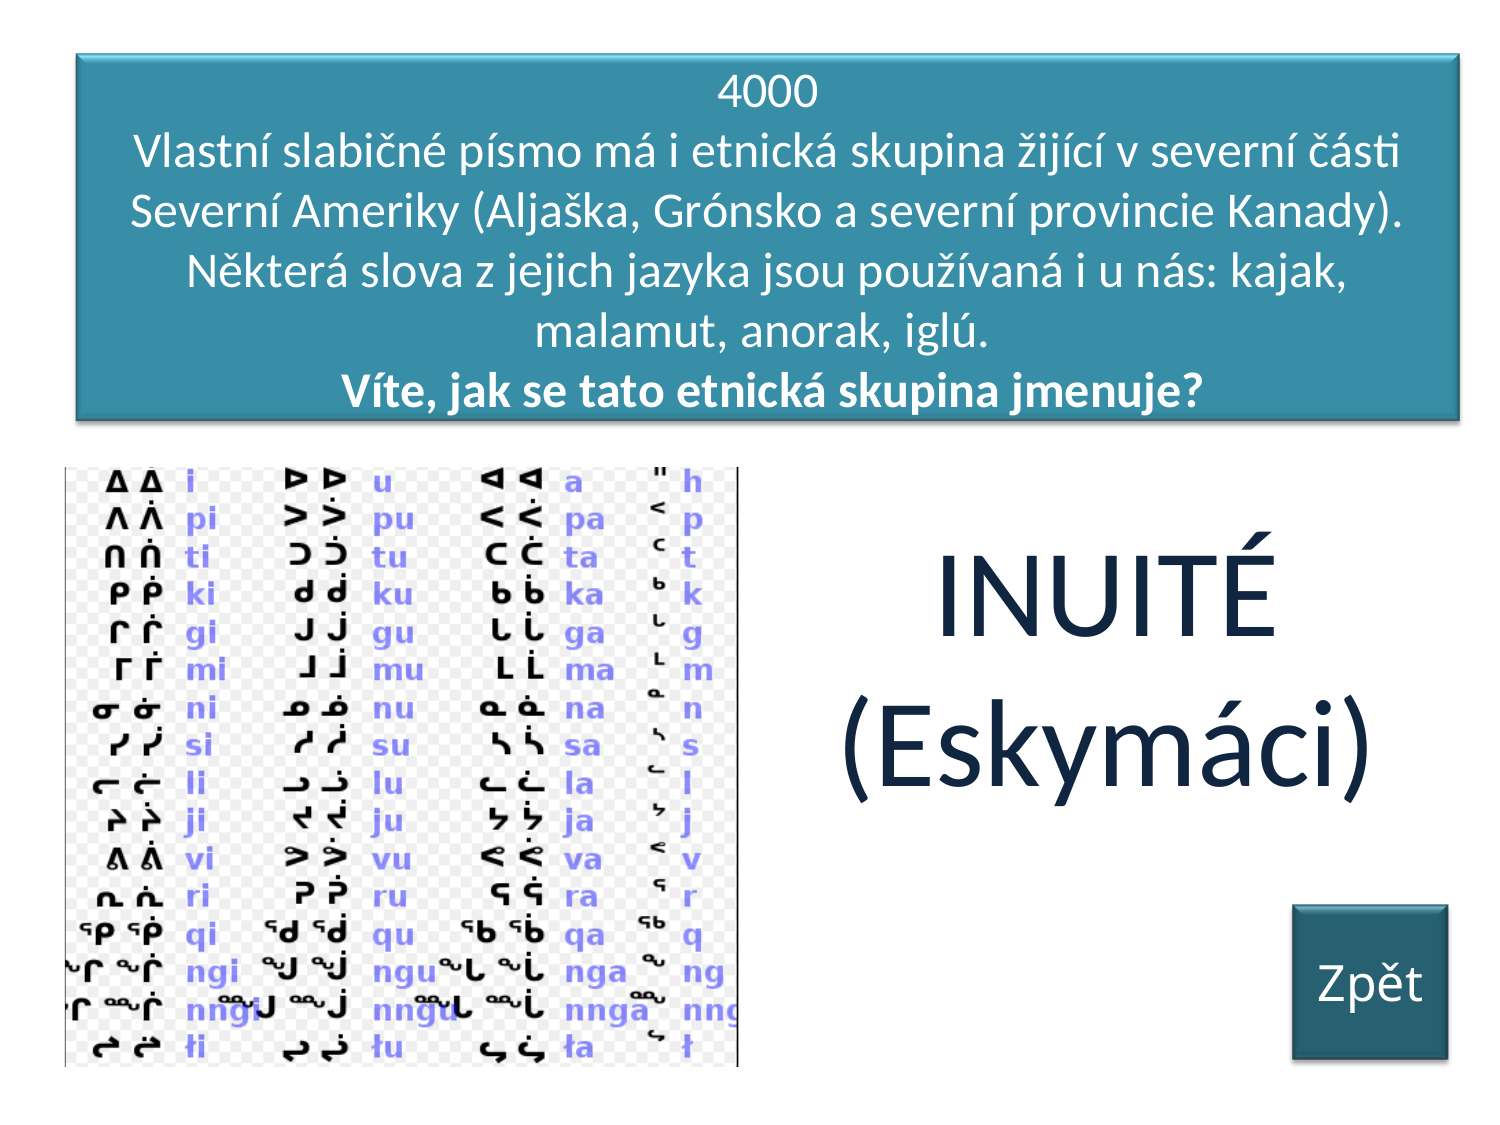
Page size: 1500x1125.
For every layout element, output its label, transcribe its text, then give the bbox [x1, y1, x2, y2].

text_box 4000 Vlastní slabičné písmo má i etnická skupina žijící v severní části Severní Ameriky (Aljaška, Grónsko a severní provincie Kanady). Některá slova z jejich jazyka jsou používaná i u nás: kajak, malamut, anorak, iglú. Víte, jak se tato etnická skupina jmenuje? [76, 54, 1459, 421]
text_box INUITÉ (Eskymáci) [773, 503, 1441, 820]
text_box Zpět [1293, 904, 1447, 1059]
picture [1273, 899, 1466, 1072]
picture [64, 467, 739, 1067]
picture [67, 36, 1468, 460]
